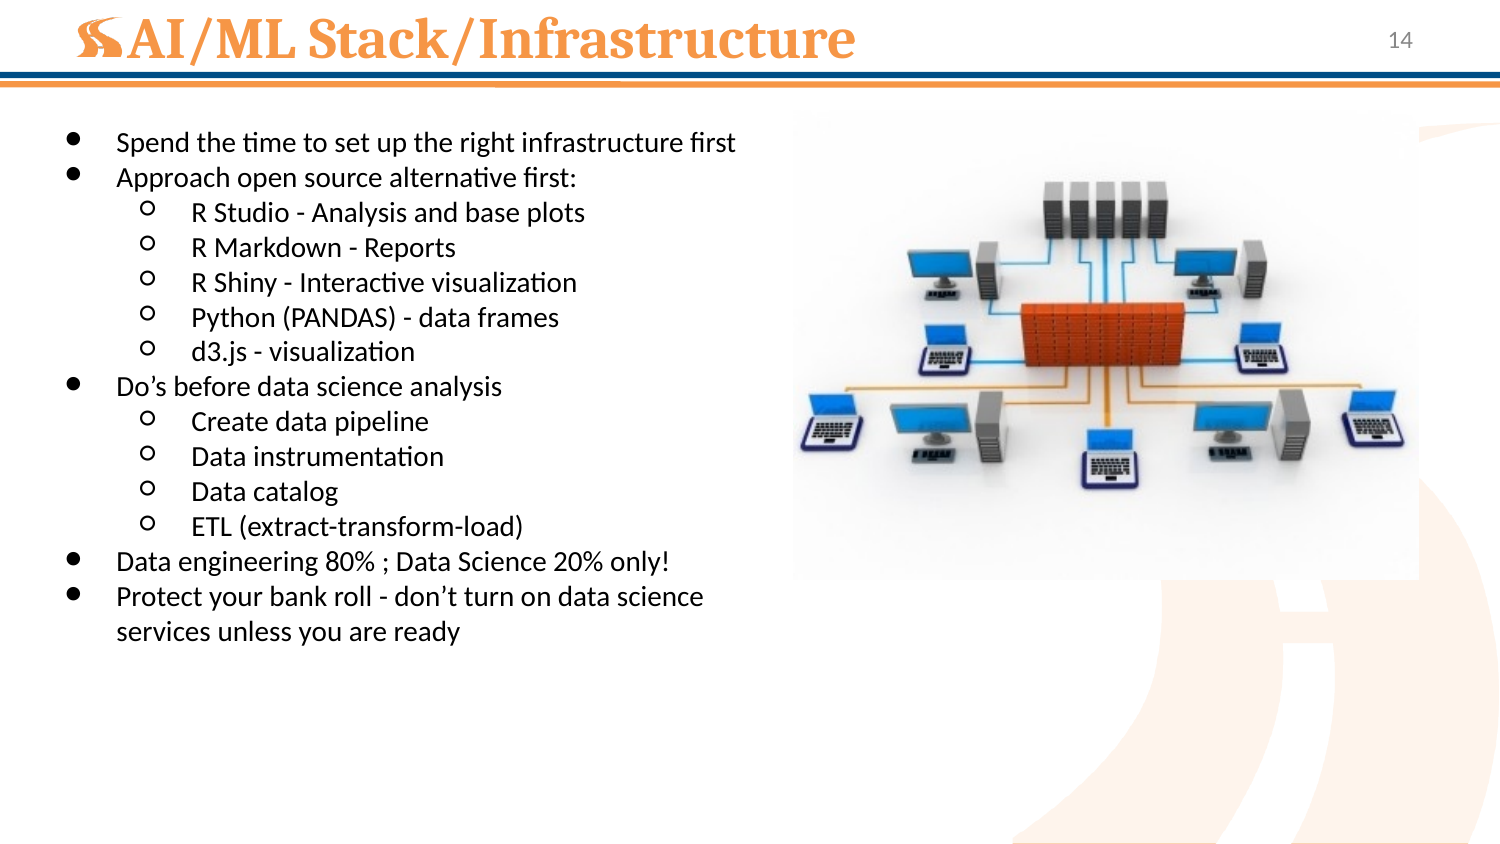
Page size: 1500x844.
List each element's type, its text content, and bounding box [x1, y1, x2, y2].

title AI/ML Stack/Infrastructure [112, 9, 1013, 60]
picture [793, 93, 1500, 580]
text_box Spend the time to set up the right infrastructure first Approach open source alternative first: R Studio - Analysis and base plots R Markdown - Reports R Shiny - Interactive visualization Python (PANDAS) - data frames d3.js - visualization Do’s before data science analysis Create data pipeline Data instrumentation Data catalog ETL (extract-transform-load) Data engineering 80% ; Data Science 20% only! Protect your bank roll - don’t turn on data science services unless you are ready [26, 108, 768, 818]
slide_number <number> [1078, 16, 1429, 61]
picture [68, 14, 112, 57]
